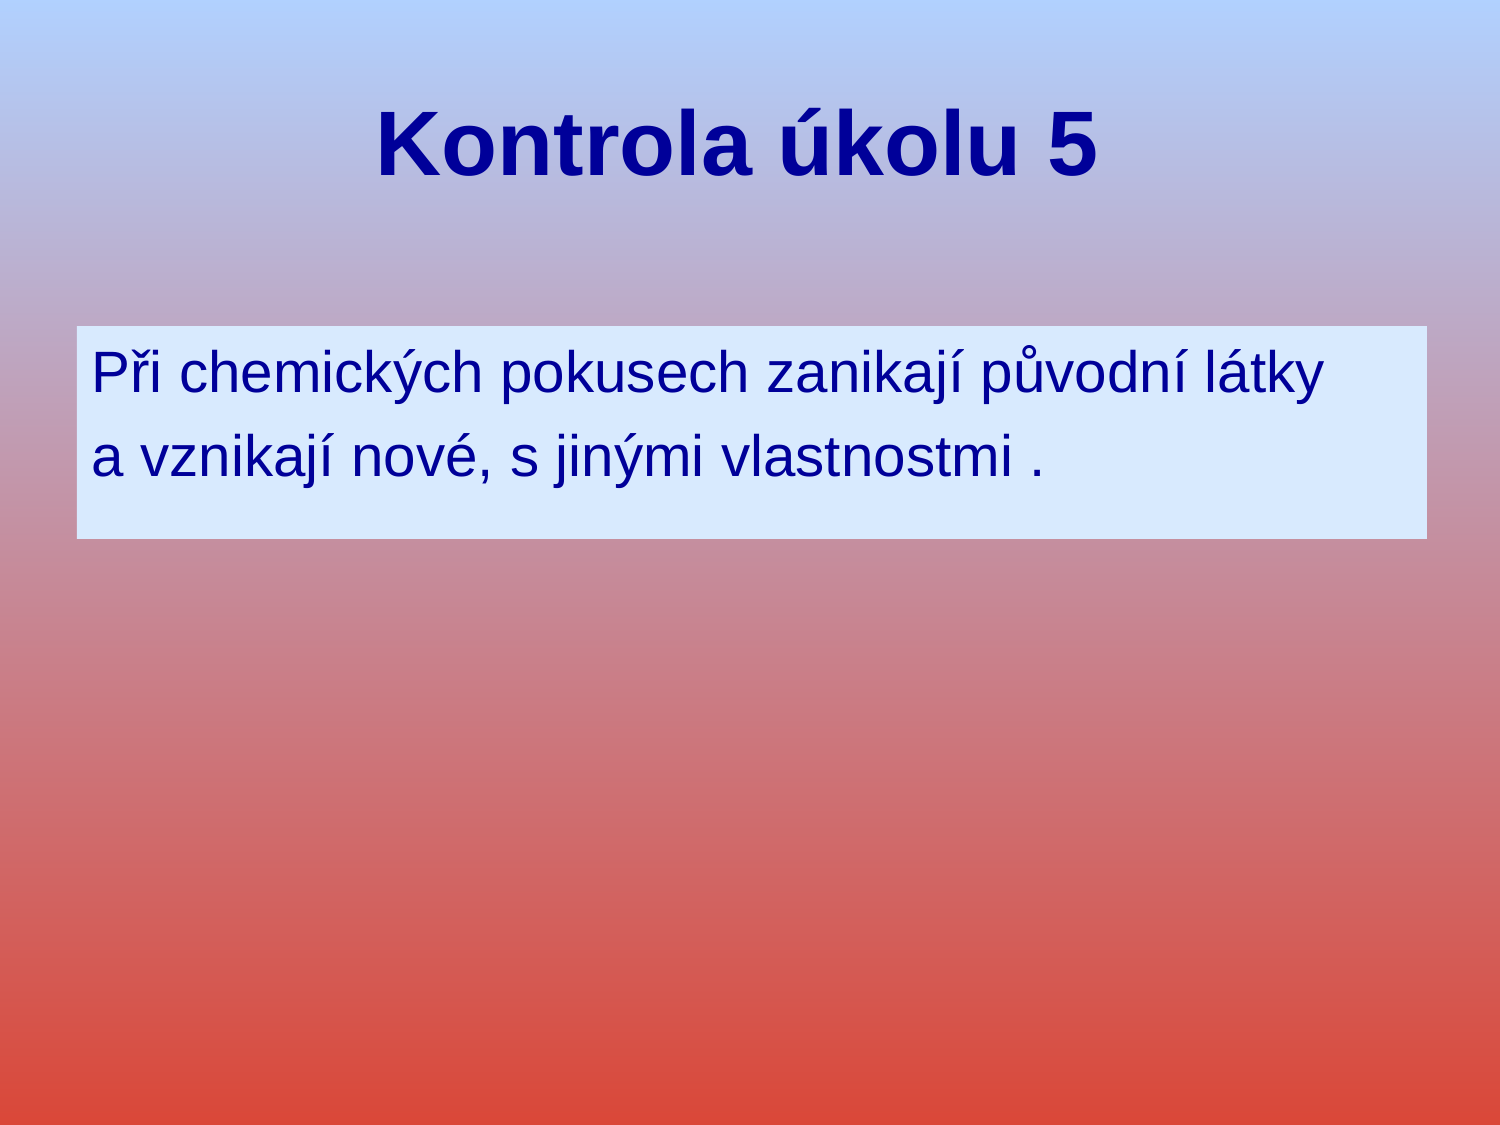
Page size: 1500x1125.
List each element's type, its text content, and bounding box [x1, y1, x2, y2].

list Při chemických pokusech zanikají původní látky a vznikají nové, s jinými vlastnostmi . [76, 326, 1427, 539]
title Kontrola úkolu 5 [75, 45, 1426, 233]
